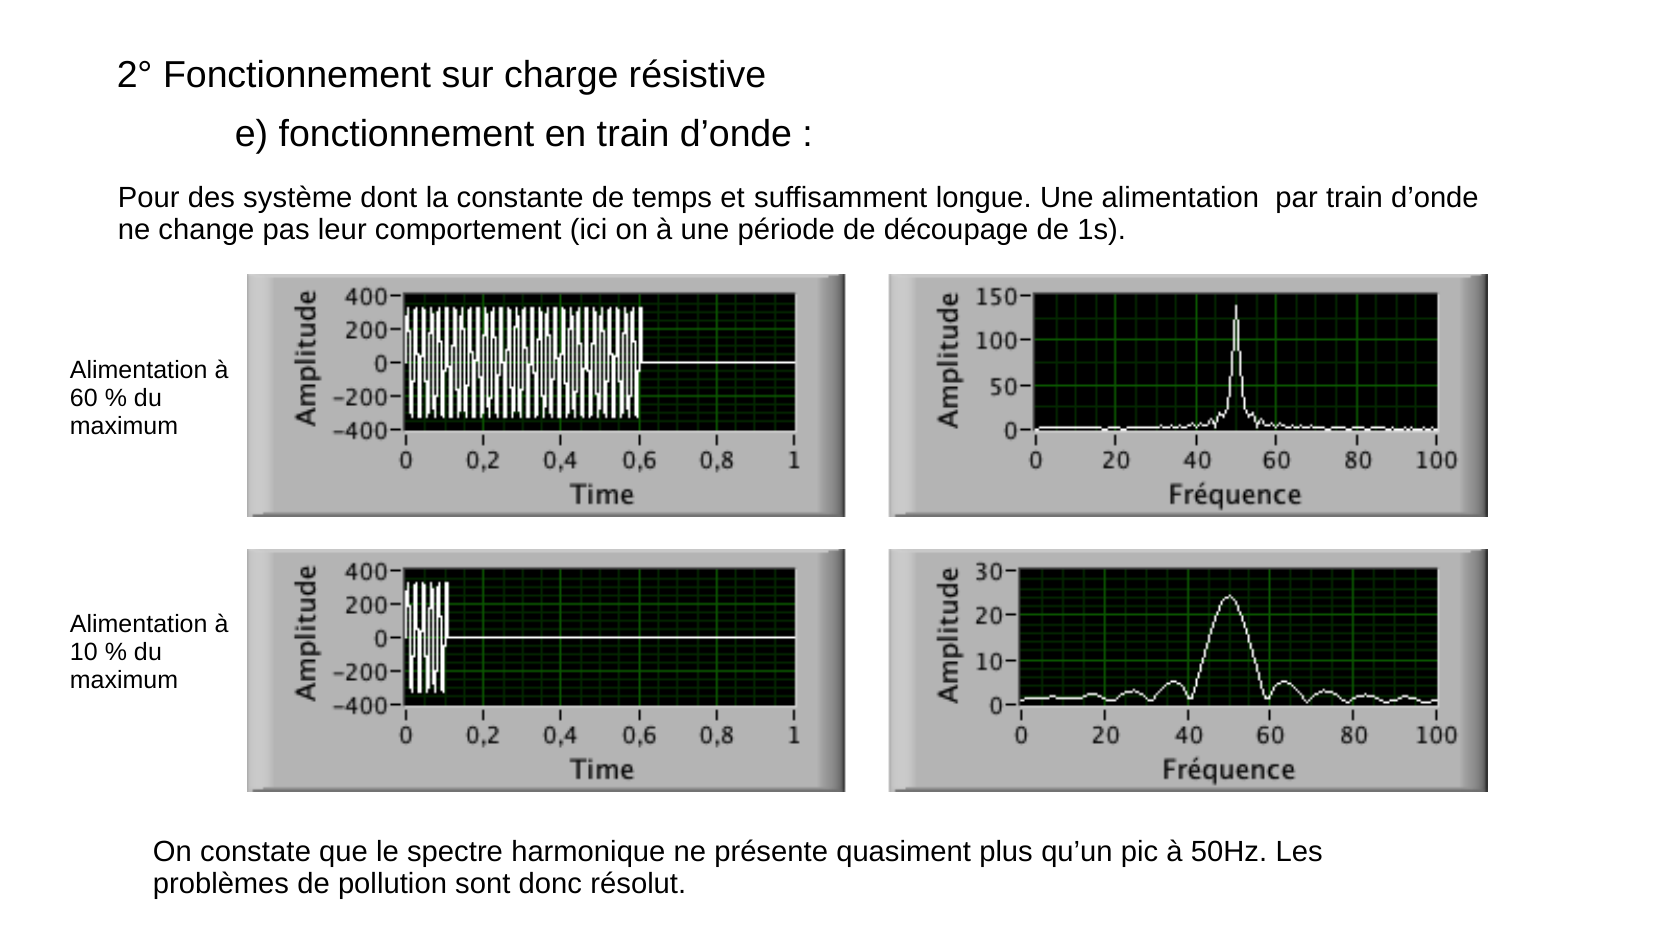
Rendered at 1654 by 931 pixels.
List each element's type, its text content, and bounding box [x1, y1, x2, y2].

text_box e) fonctionnement en train d’onde : [220, 104, 829, 162]
picture [247, 549, 1488, 792]
text_box On constate que le spectre harmonique ne présente quasiment plus qu’un pic à 50Hz. Les problèmes de pollution sont donc résolut. [138, 827, 1444, 908]
text_box Alimentation à 10 % du maximum [55, 602, 264, 702]
text_box Pour des système dont la constante de temps et suffisamment longue. Une alimentation par train d’onde ne change pas leur comportement (ici on à une période de découpage de 1s). [103, 173, 1506, 254]
text_box Alimentation à 60 % du maximum [55, 348, 264, 448]
text_box 2° Fonctionnement sur charge résistive [102, 45, 782, 103]
picture [247, 274, 1488, 517]
